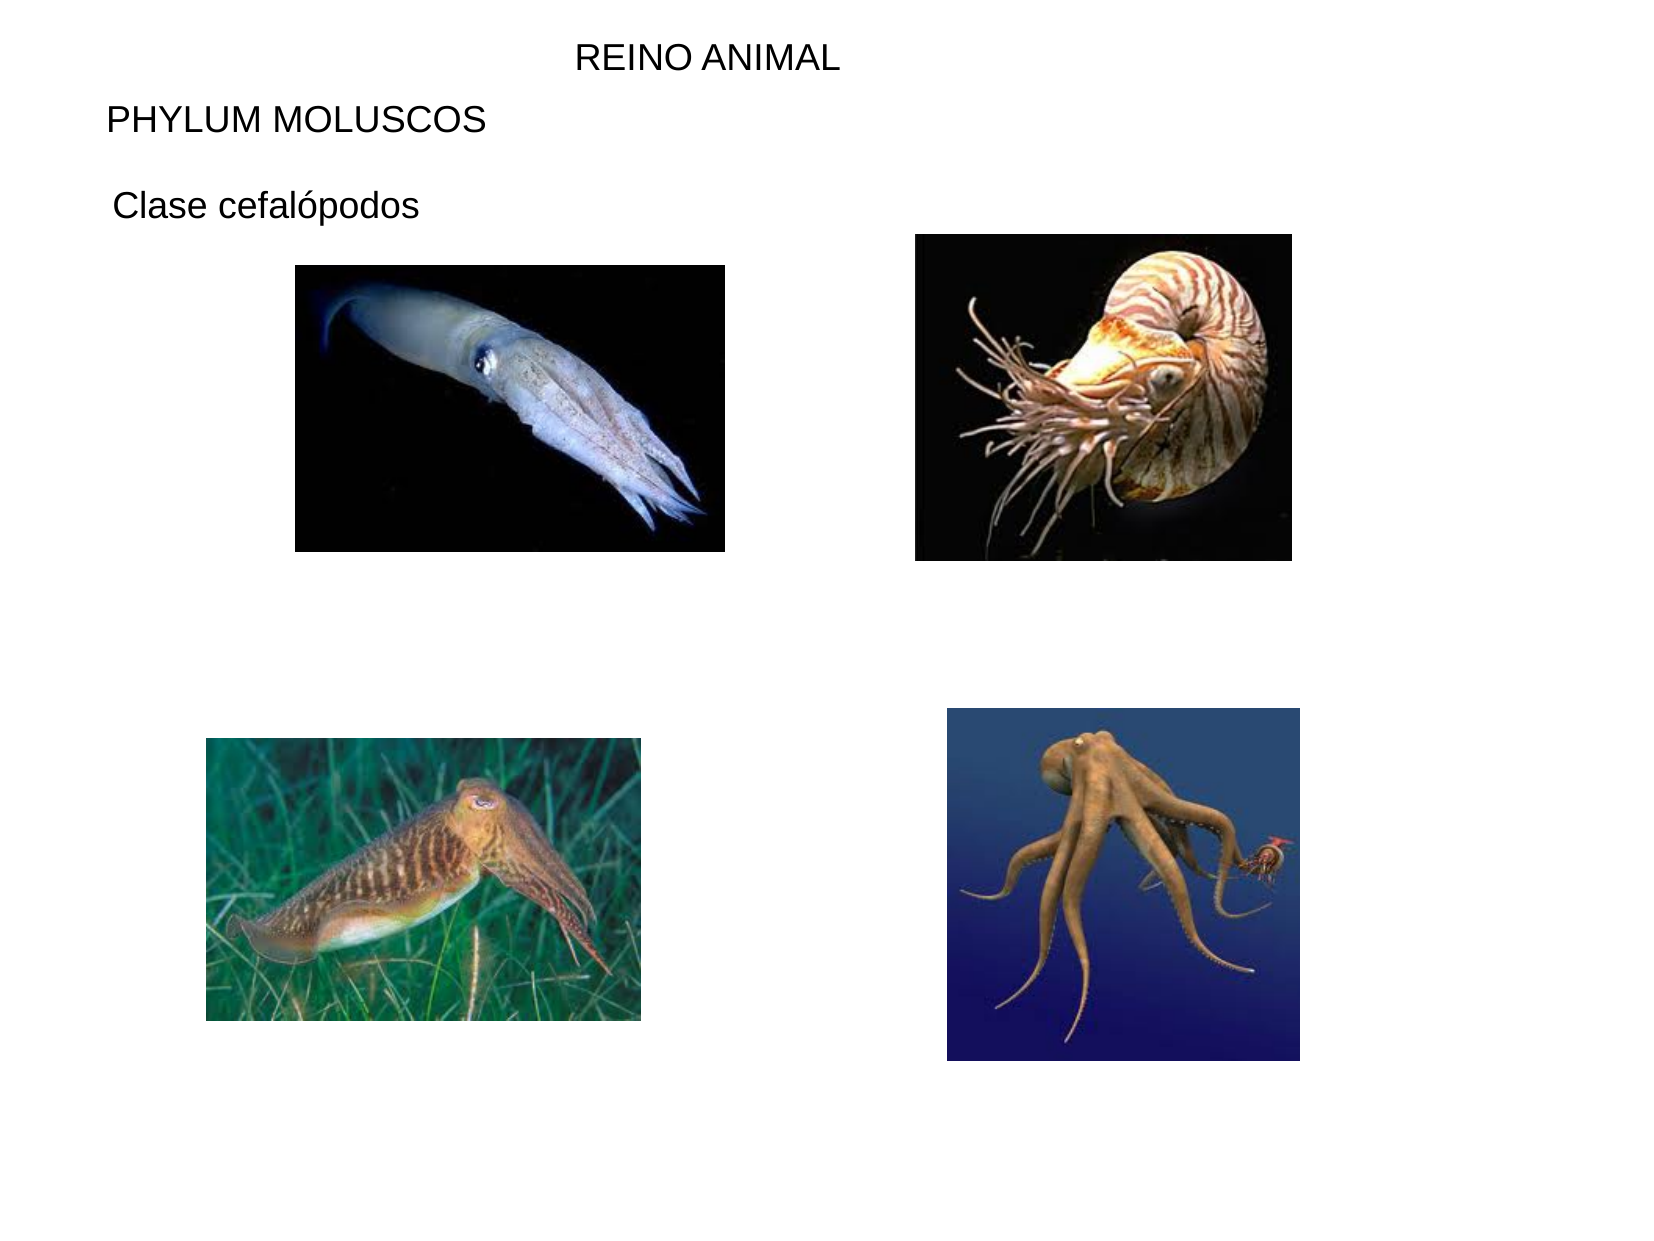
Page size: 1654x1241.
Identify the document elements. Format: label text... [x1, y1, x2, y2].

picture [947, 708, 1300, 1061]
picture [915, 234, 1292, 562]
text_box PHYLUM MOLUSCOS [91, 90, 502, 148]
text_box Clase cefalópodos [97, 177, 435, 235]
text_box REINO ANIMAL [559, 29, 857, 87]
picture [295, 265, 725, 552]
picture [206, 738, 641, 1021]
